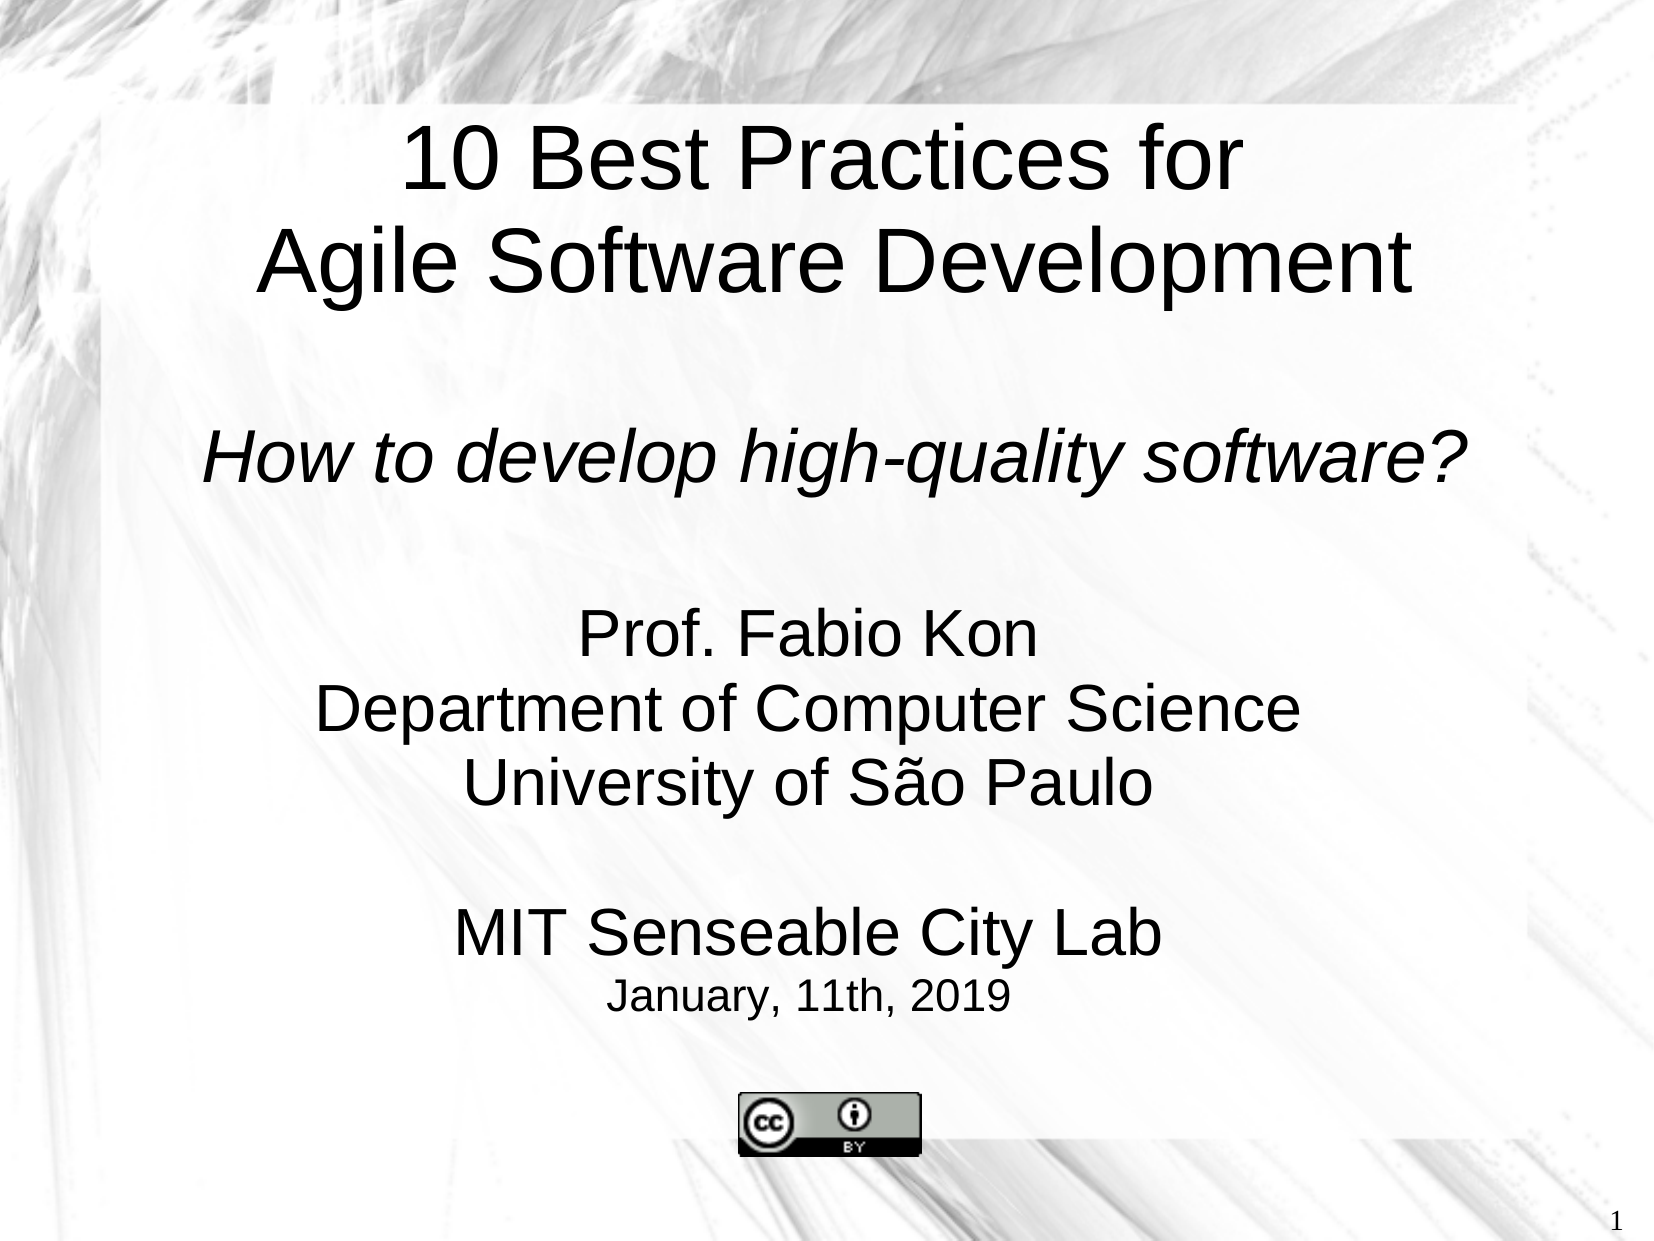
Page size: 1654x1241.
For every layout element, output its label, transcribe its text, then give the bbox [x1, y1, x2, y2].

picture [0, 0, 1654, 1241]
subtitle Prof. Fabio Kon Department of Computer Science University of São Paulo MIT Senseable City Lab January, 11th, 2019 [82, 435, 1536, 1182]
title 10 Best Practices for Agile Software Development How to develop high-quality software? [141, 106, 1530, 435]
